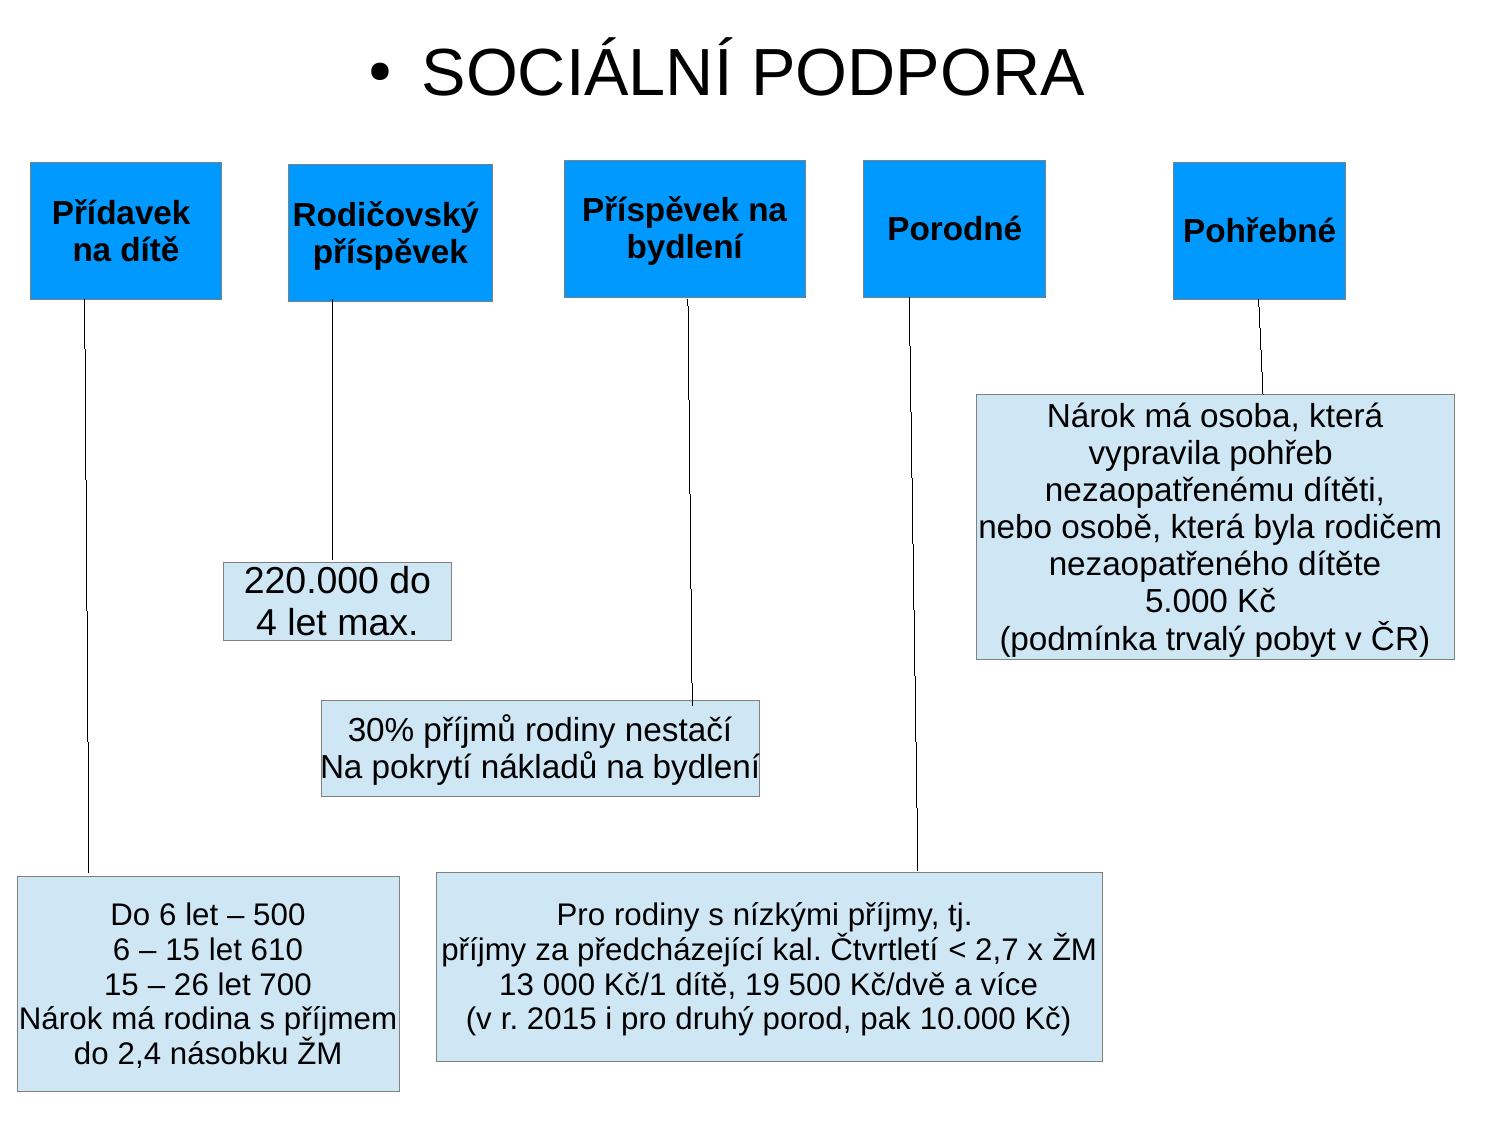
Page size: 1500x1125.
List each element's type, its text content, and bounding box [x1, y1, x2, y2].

text_box Nárok má osoba, která vypravila pohřeb nezaopatřenému dítěti, nebo osobě, která byla rodičem nezaopatřeného dítěte 5.000 Kč (podmínka trvalý pobyt v ČR) [976, 394, 1455, 660]
list SOCIÁLNÍ PODPORA [10, 34, 1425, 1086]
text_box Pohřebné [1173, 162, 1346, 300]
text_box 30% příjmů rodiny nestačí Na pokrytí nákladů na bydlení [321, 700, 760, 797]
text_box Do 6 let – 500 6 – 15 let 610 15 – 26 let 700 Nárok má rodina s příjmem do 2,4 násobku ŽM [17, 876, 400, 1092]
text_box Rodičovský příspěvek [288, 164, 493, 302]
text_box 220.000 do 4 let max. [223, 562, 452, 641]
text_box Přídavek na dítě [30, 162, 222, 300]
text_box Porodné [863, 160, 1046, 298]
text_box Pro rodiny s nízkými příjmy, tj. příjmy za předcházející kal. Čtvrtletí < 2,7 x ŽM 13 000 Kč/1 dítě, 19 500 Kč/dvě a více (v r. 2015 i pro druhý porod, pak 10.000 Kč) [436, 872, 1103, 1062]
text_box Příspěvek na bydlení [564, 160, 806, 298]
